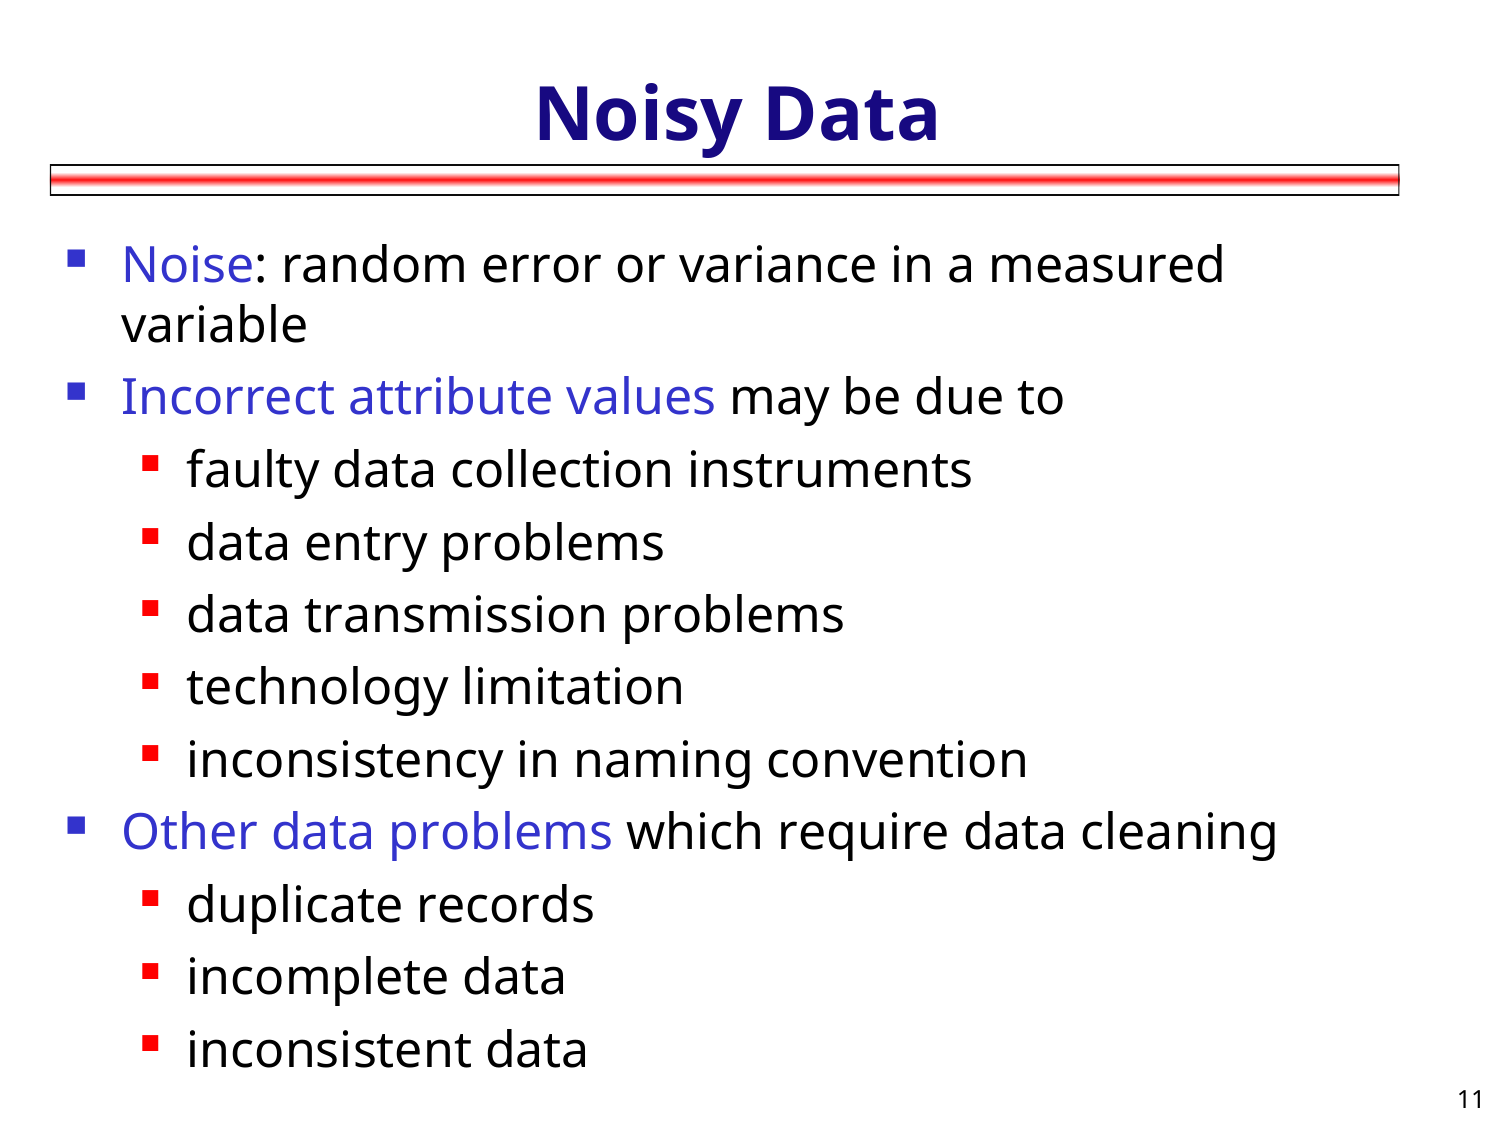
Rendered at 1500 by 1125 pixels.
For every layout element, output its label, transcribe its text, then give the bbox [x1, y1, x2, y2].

list Noise: random error or variance in a measured variable Incorrect attribute values may be due to faulty data collection instruments data entry problems data transmission problems technology limitation inconsistency in naming convention Other data problems which require data cleaning duplicate records incomplete data inconsistent data [49, 224, 1425, 1085]
title Noisy Data [274, 37, 1200, 163]
text_box <number> [1187, 1062, 1500, 1125]
